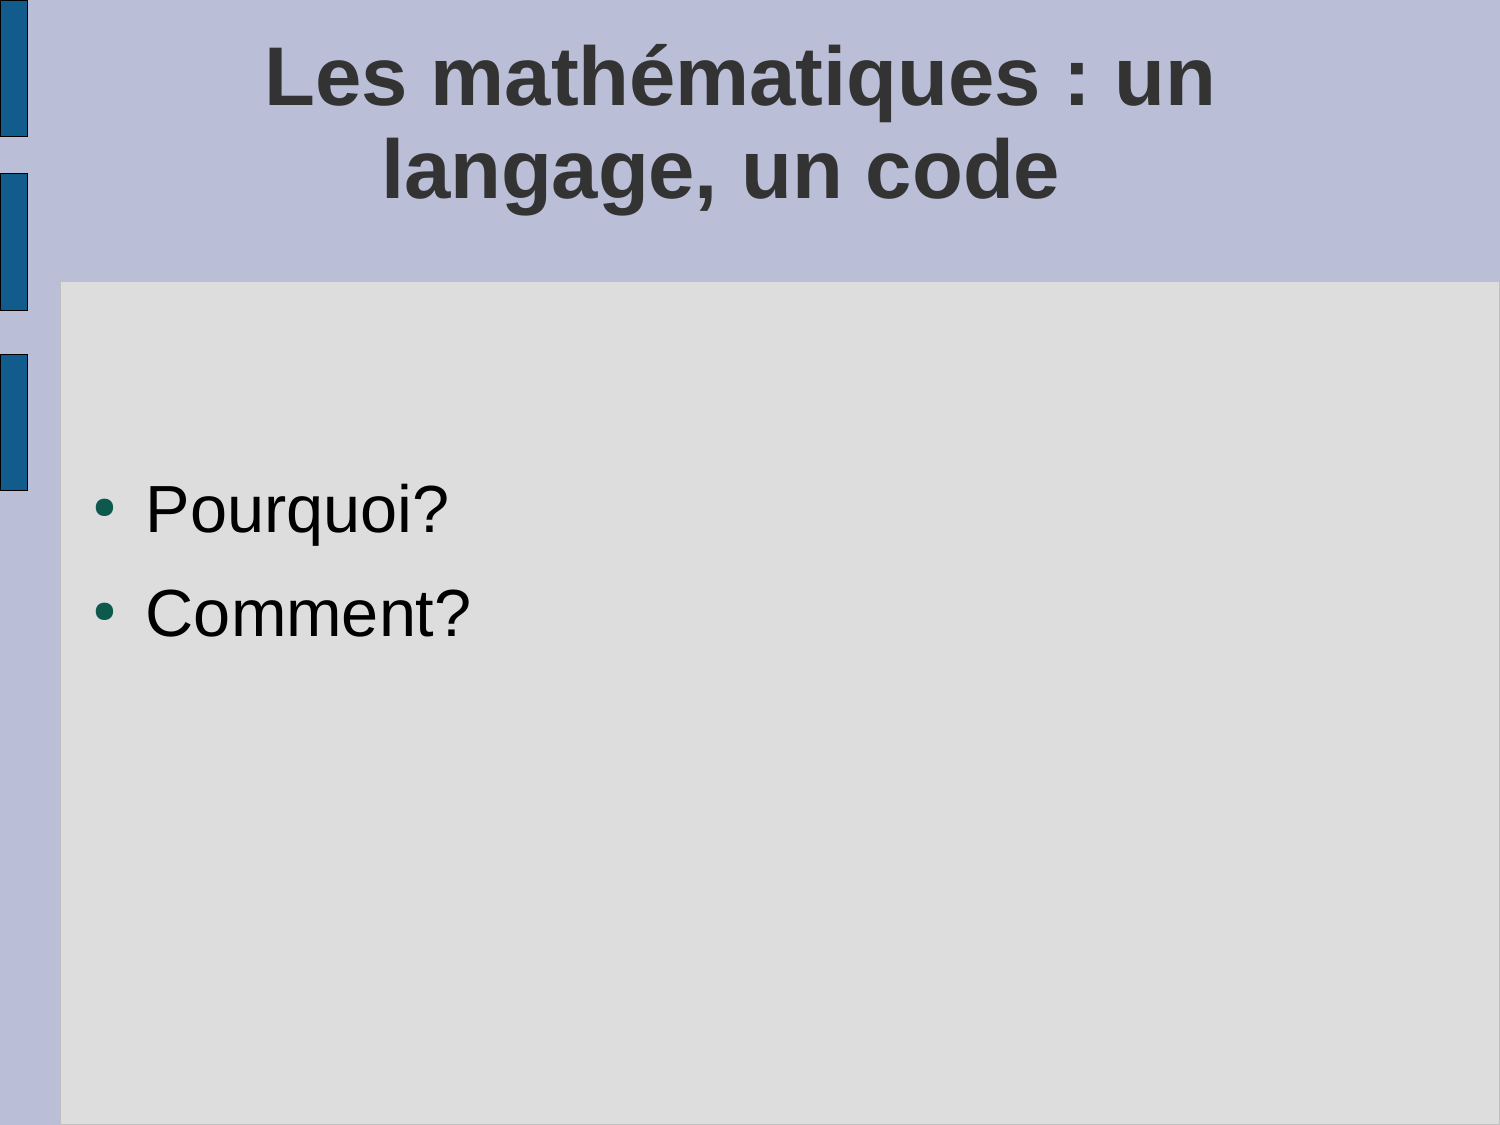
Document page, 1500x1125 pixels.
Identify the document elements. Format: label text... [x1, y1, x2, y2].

title Les mathématiques : un langage, un code [83, 9, 1359, 237]
list Pourquoi? Comment? [75, 263, 1425, 991]
